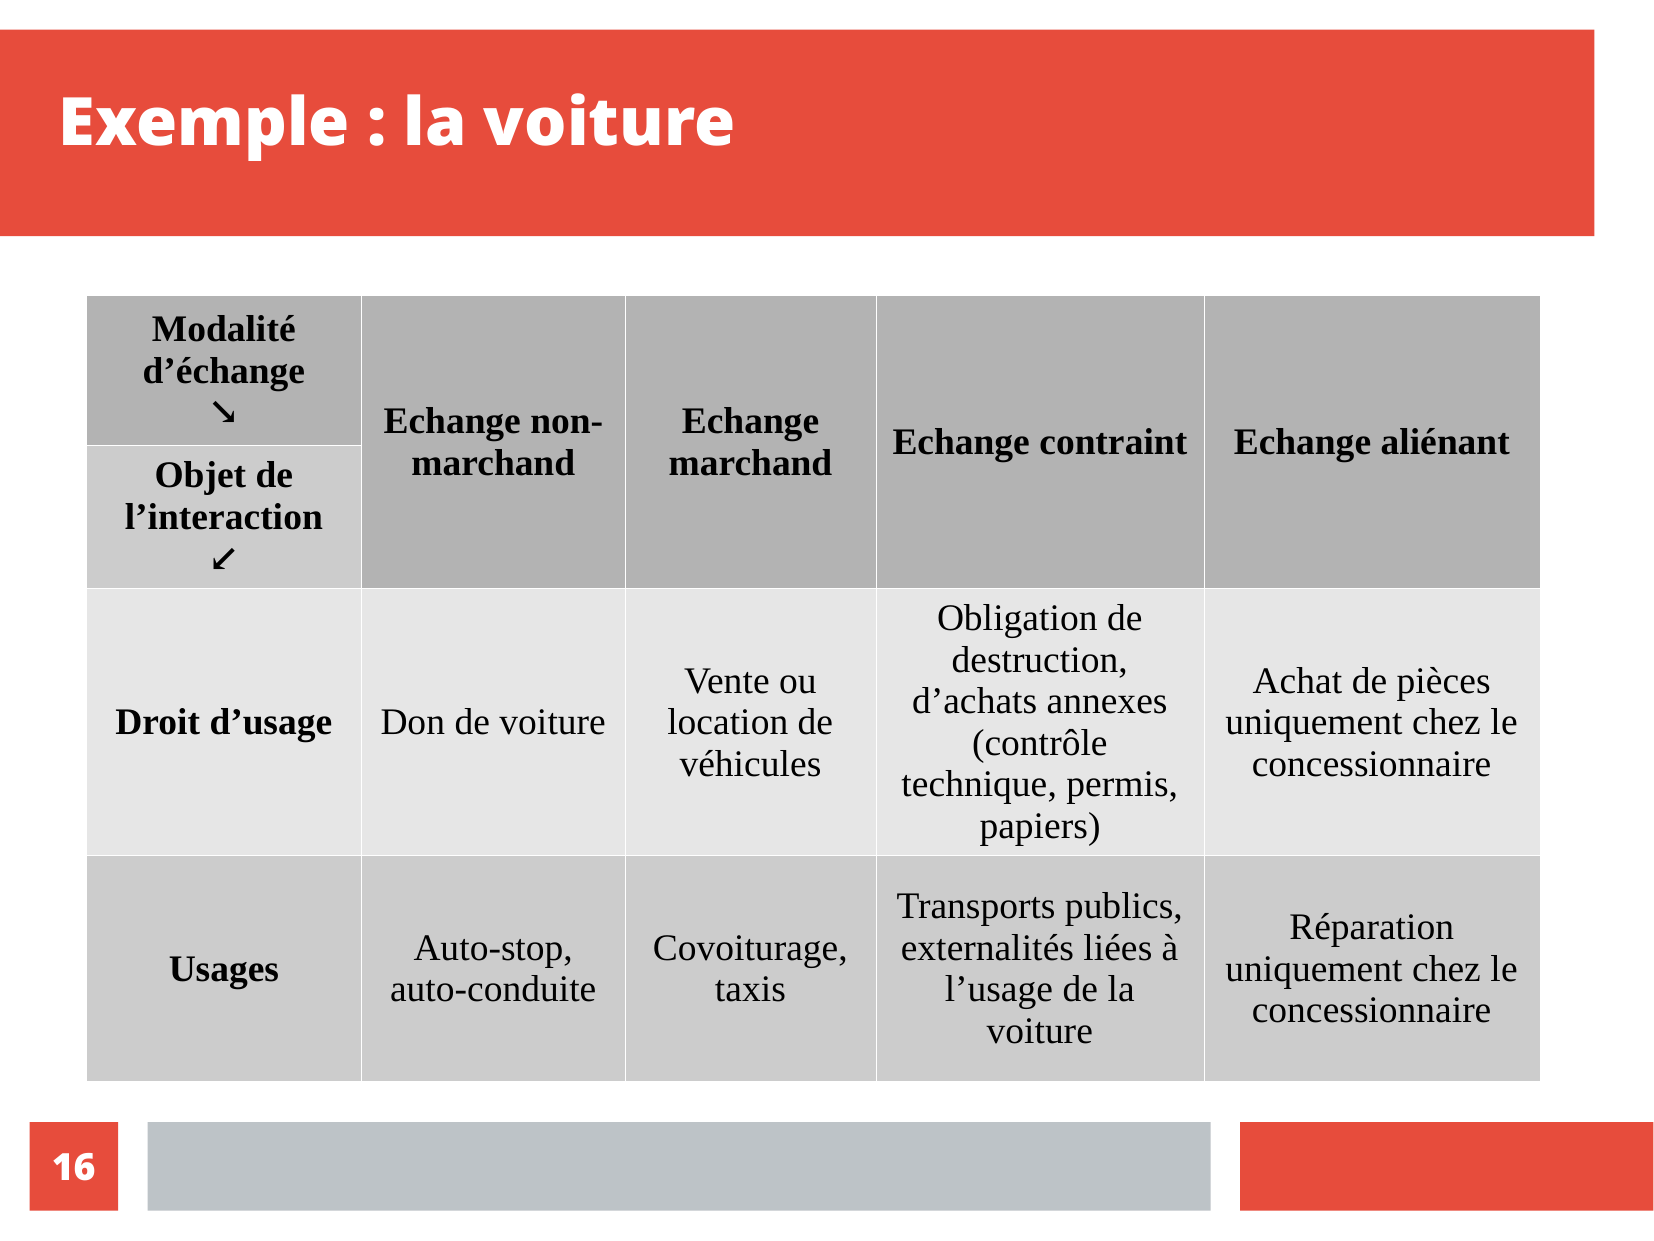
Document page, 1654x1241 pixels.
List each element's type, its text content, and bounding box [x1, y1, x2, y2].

table_cell Vente ou location de véhicules [626, 589, 876, 855]
title Exemple : la voiture [59, 59, 1595, 166]
table_header Modalité d’échange ↘ [87, 296, 361, 445]
table_cell Don de voiture [362, 589, 625, 855]
table_header Echange aliénant [1205, 296, 1540, 588]
table_cell Transports publics, externalités liées à l’usage de la voiture [877, 856, 1204, 1081]
table_cell Achat de pièces uniquement chez le concessionnaire [1205, 589, 1540, 855]
table_header Echange contraint [877, 296, 1204, 588]
table_cell Réparation uniquement chez le concessionnaire [1205, 856, 1540, 1081]
table_cell Objet de l’interaction ↙ [87, 446, 361, 588]
table_cell Usages [87, 856, 361, 1081]
table_cell Droit d’usage [87, 589, 361, 855]
table_cell Covoiturage, taxis [626, 856, 876, 1081]
table_cell Auto-stop, auto-conduite [362, 856, 625, 1081]
table_header Echange non-marchand [362, 296, 625, 588]
table_cell Obligation de destruction, d’achats annexes (contrôle technique, permis, papiers) [877, 589, 1204, 855]
table_header Echange marchand [626, 296, 876, 588]
